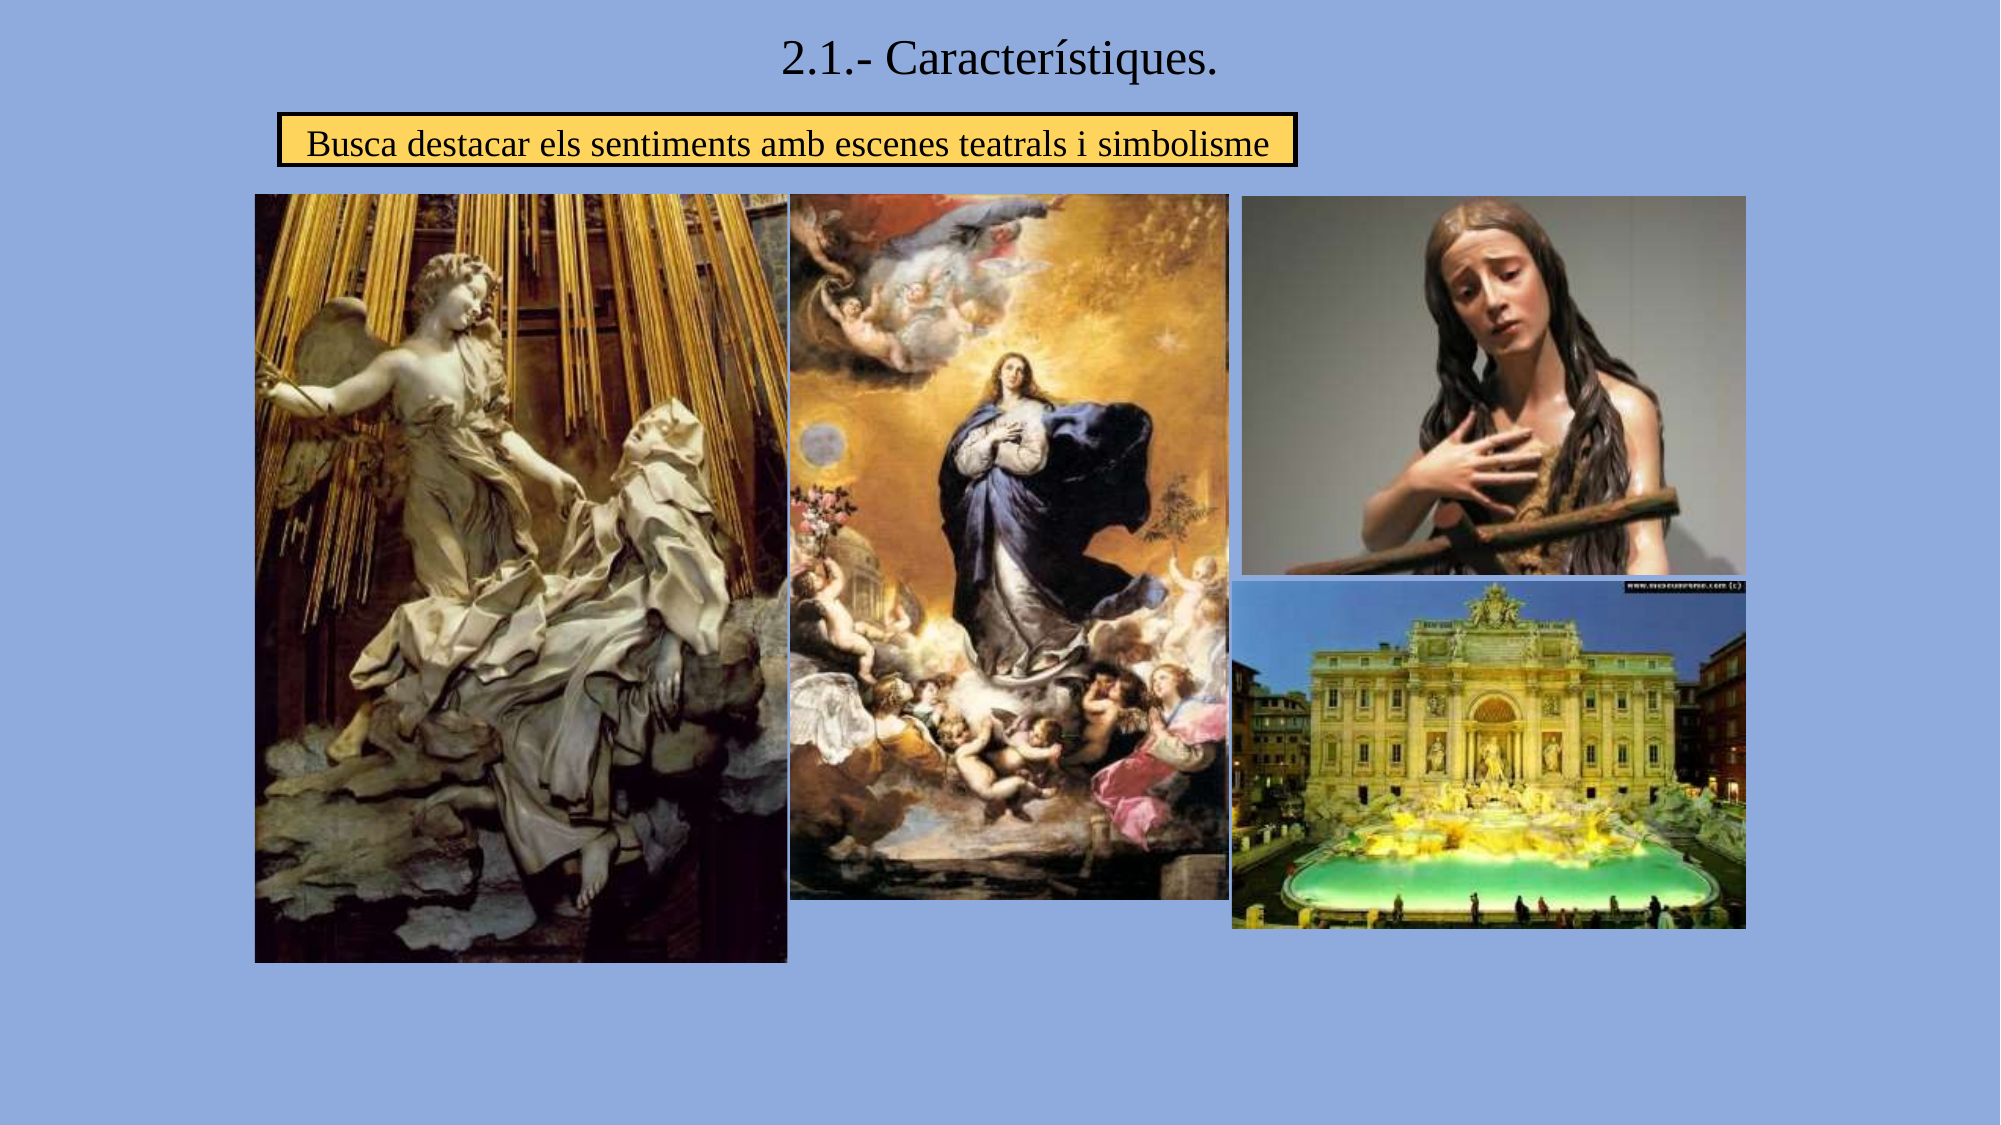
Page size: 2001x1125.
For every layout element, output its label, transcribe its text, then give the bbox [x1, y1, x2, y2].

text_box [255, 195, 788, 962]
text_box [1232, 582, 1746, 928]
text_box Busca destacar els sentiments amb escenes teatrals i simbolisme [279, 113, 1296, 165]
text_box [1242, 196, 1746, 574]
text_box [790, 195, 1229, 899]
text_box 2.1.- Característiques. [779, 22, 1223, 87]
